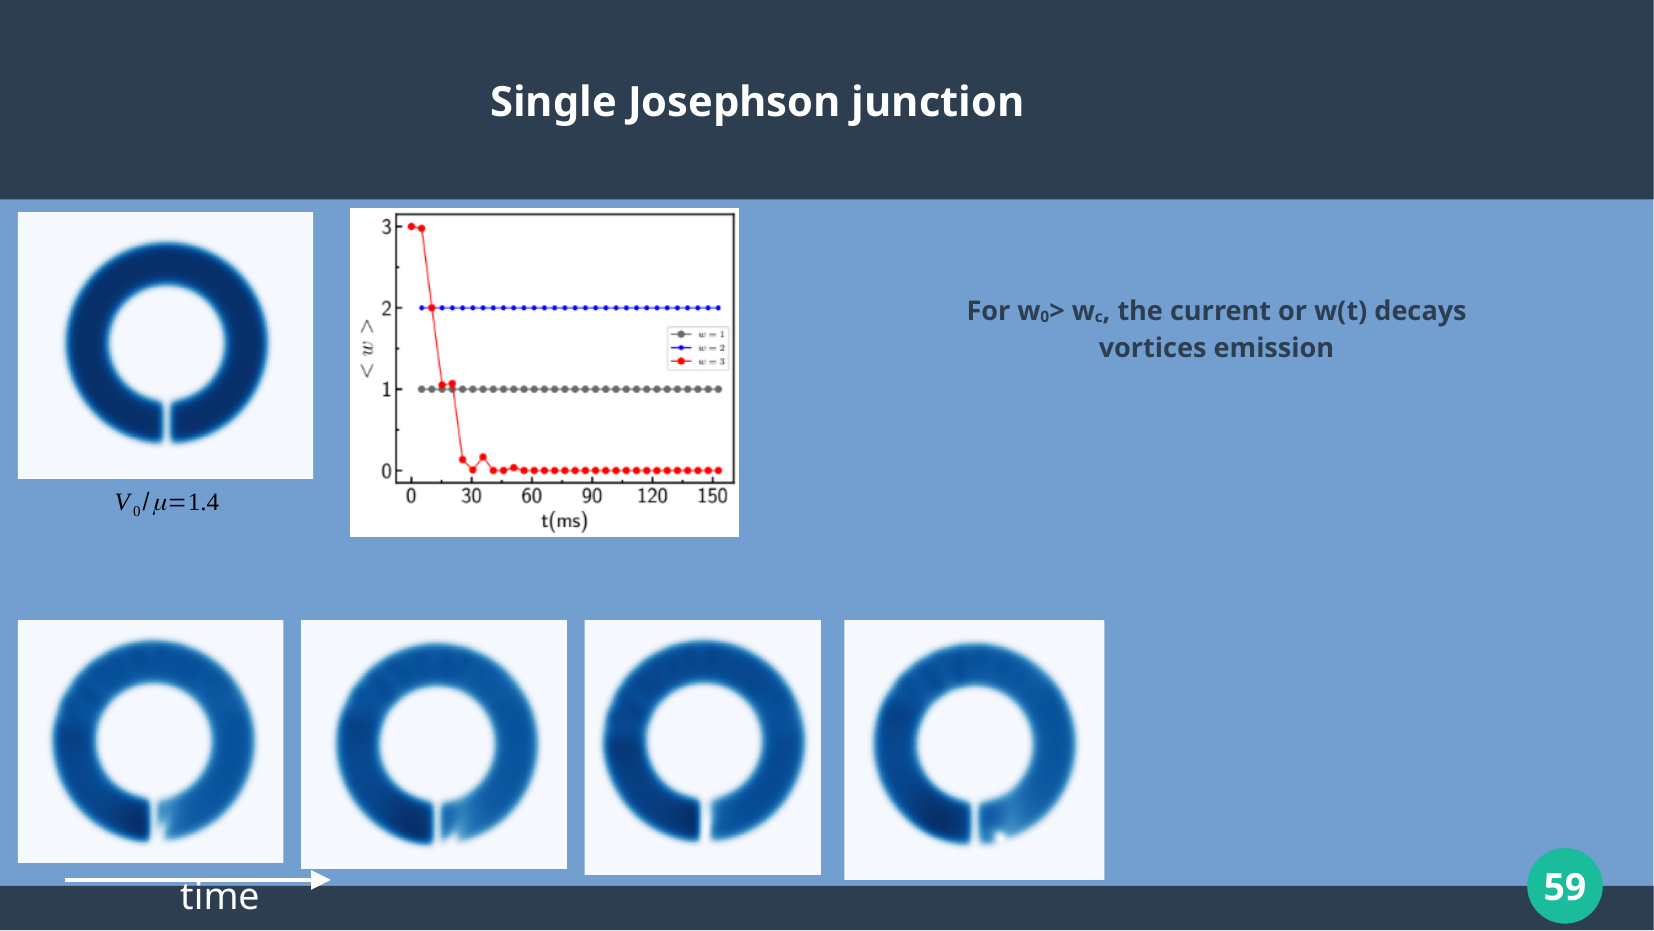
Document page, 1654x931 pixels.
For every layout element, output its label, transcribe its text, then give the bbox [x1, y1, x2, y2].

text_box For w0> wc, the current or w(t) decays vortices emission [944, 295, 1489, 362]
text_box time [144, 862, 296, 928]
title Single Josephson junction [490, 44, 1123, 156]
picture [350, 208, 739, 537]
picture [17, 620, 284, 863]
chart [108, 488, 227, 520]
picture [584, 620, 821, 875]
picture [844, 620, 1105, 880]
picture [17, 212, 314, 479]
picture [301, 620, 567, 869]
